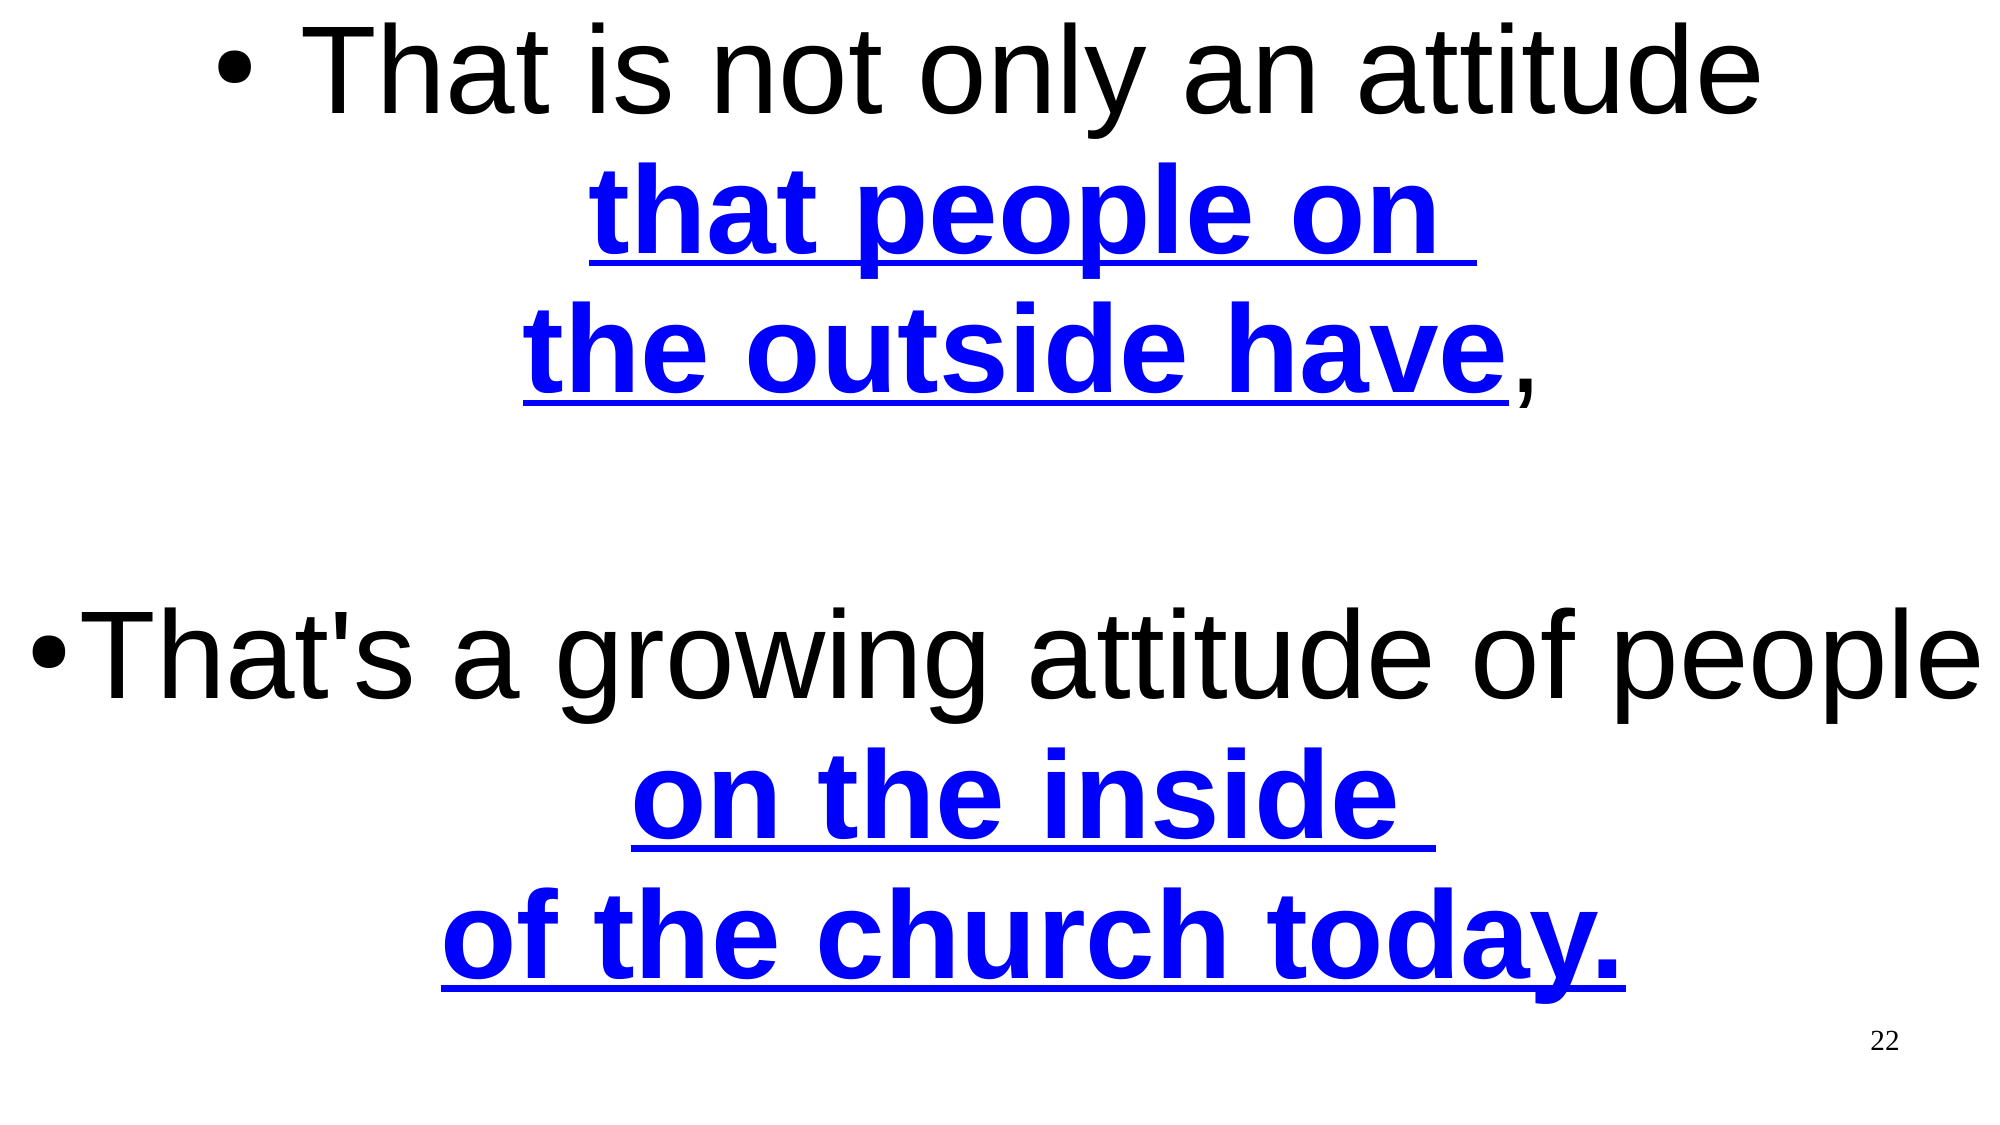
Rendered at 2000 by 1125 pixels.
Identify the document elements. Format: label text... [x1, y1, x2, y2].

list That is not only an attitude that people on the outside have, That's a growing attitude of people on the inside of the church today. [0, 0, 1996, 1123]
